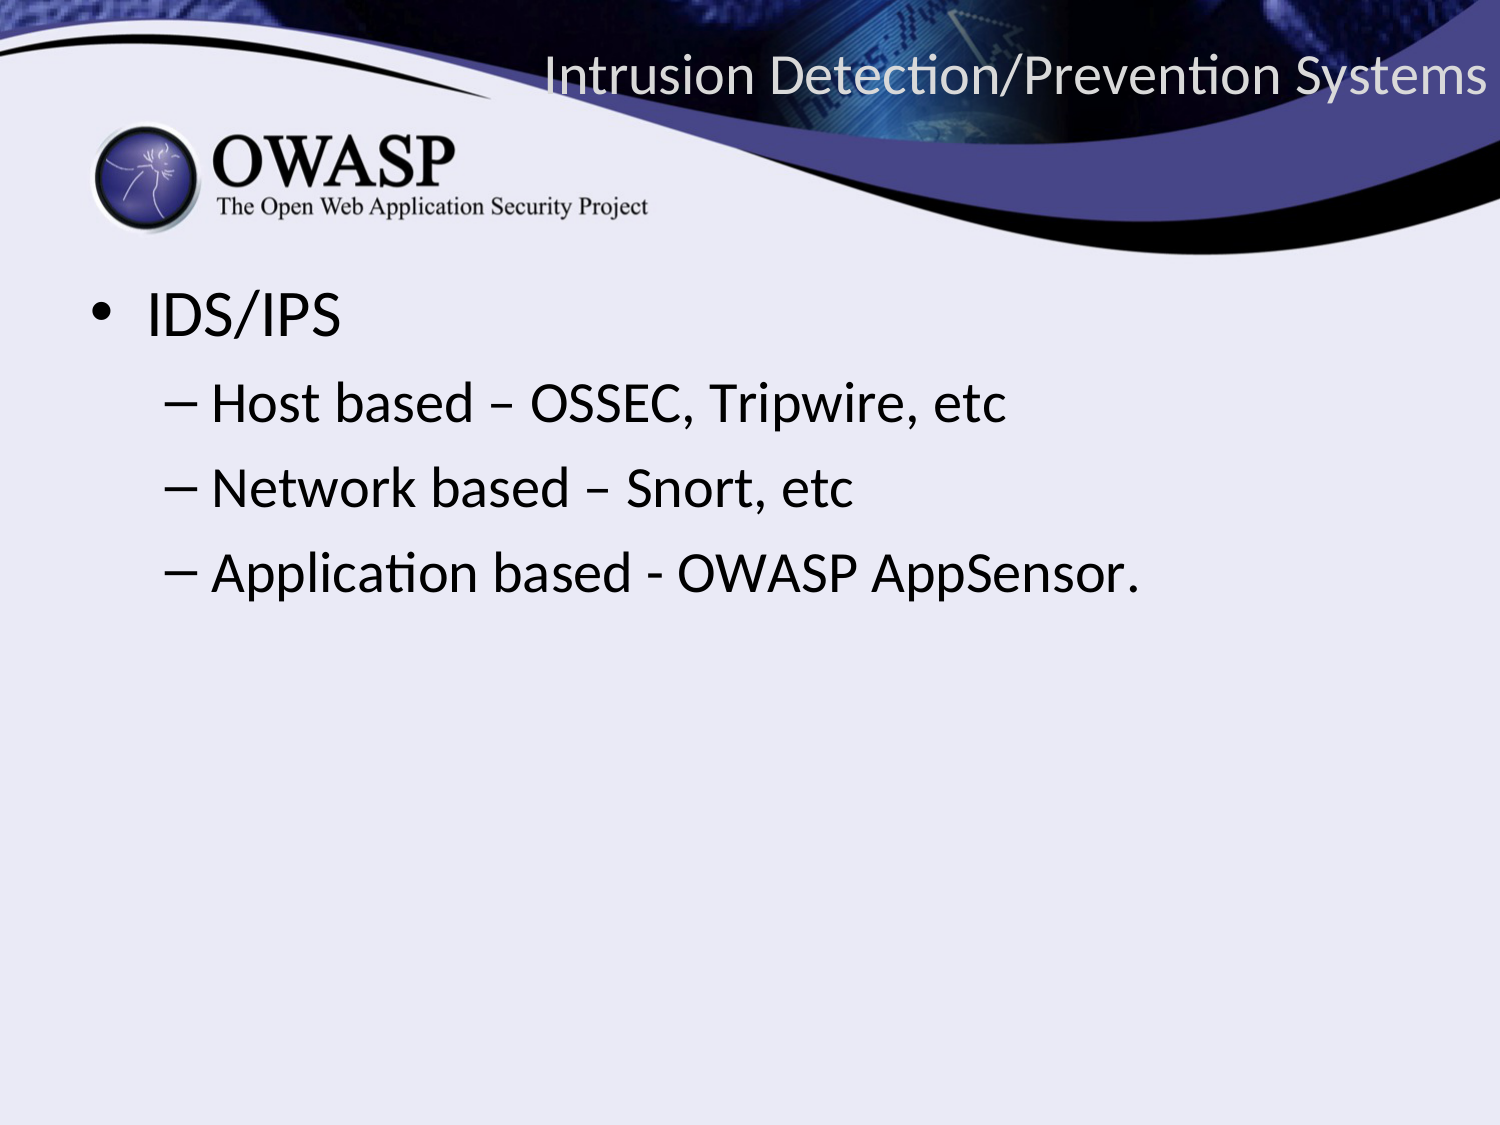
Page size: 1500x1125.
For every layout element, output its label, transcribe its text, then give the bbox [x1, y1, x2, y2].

picture [0, 0, 1500, 1125]
title Intrusion Detection/Prevention Systems [522, 0, 1500, 149]
list IDS/IPS Host based – OSSEC, Tripwire, etc Network based – Snort, etc Application based - OWASP AppSensor. [75, 262, 1426, 1018]
